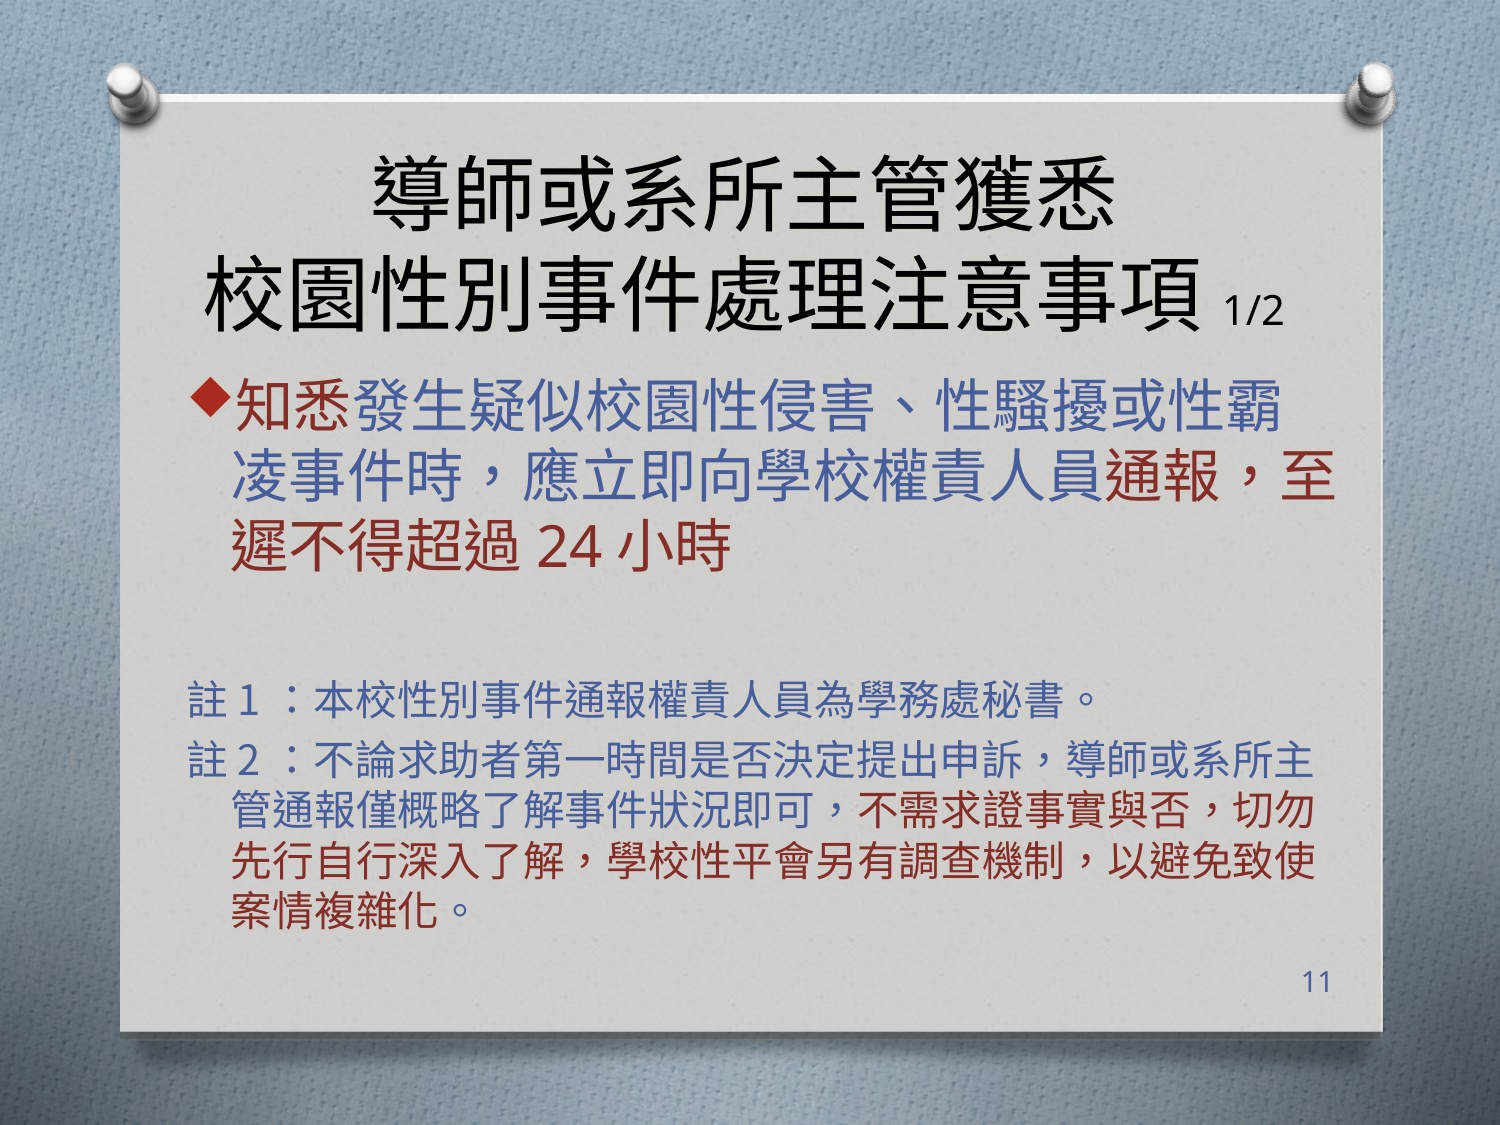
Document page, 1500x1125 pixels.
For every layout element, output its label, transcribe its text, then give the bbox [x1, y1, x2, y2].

list 知悉發生疑似校園性侵害、性騷擾或性霸凌事件時，應立即向學校權責人員通報，至遲不得超過24小時 註1：本校性別事件通報權責人員為學務處秘書。 註2：不論求助者第一時間是否決定提出申訴，導師或系所主管通報僅概略了解事件狀況即可，不需求證事實與否，切勿先行自行深入了解，學校性平會另有調查機制，以避免致使案情複雜化。 [171, 361, 1355, 977]
text_box <編號> [1258, 952, 1350, 1013]
title 導師或系所主管獲悉 校園性別事件處理注意事項1/2 [147, 172, 1341, 350]
picture [0, 0, 1500, 1125]
